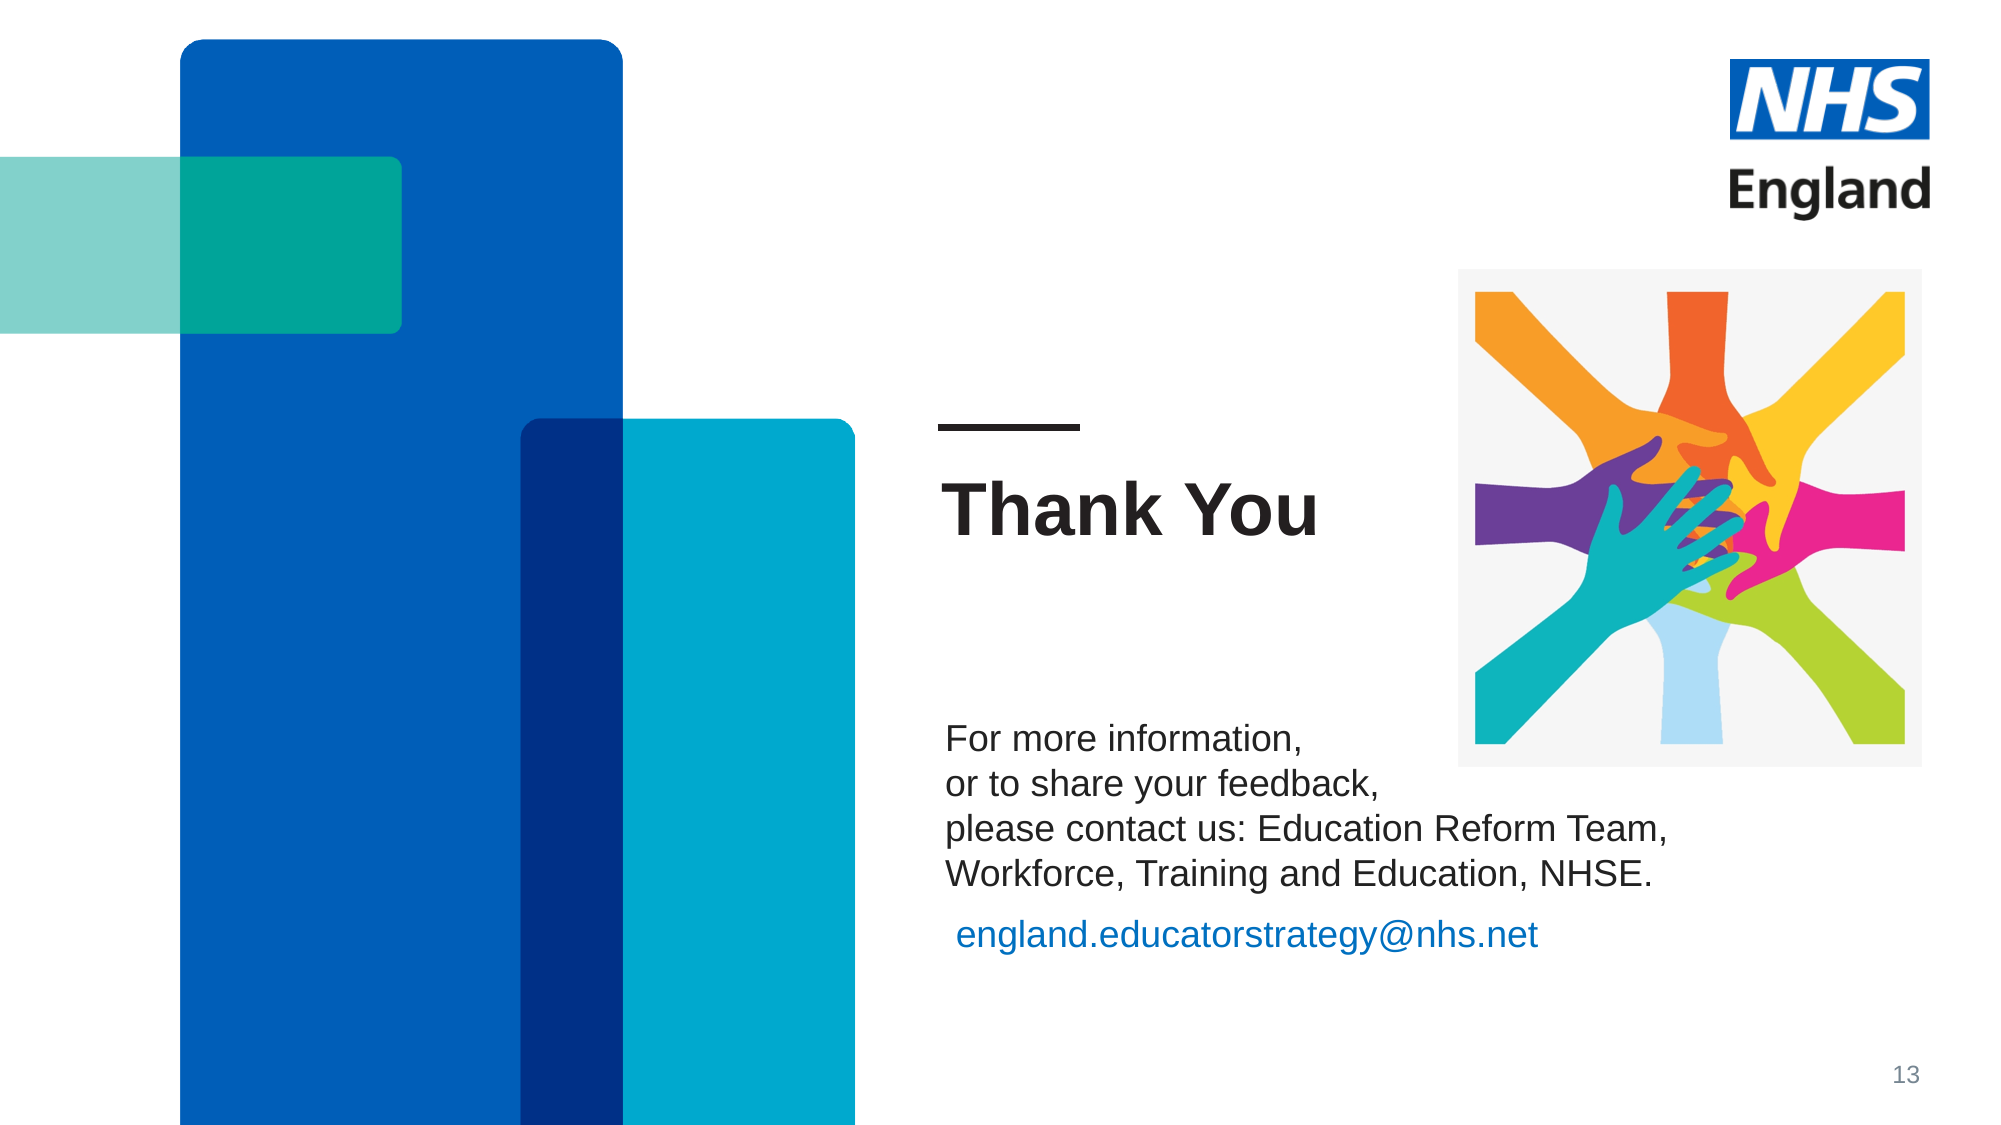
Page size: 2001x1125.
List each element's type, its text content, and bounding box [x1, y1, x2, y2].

text_box For more information, or to share your feedback, please contact us: Education Reform Team, Workforce, Training and Education, NHSE. england.educatorstrategy@nhs.net [930, 562, 1774, 971]
picture [1458, 269, 1922, 767]
